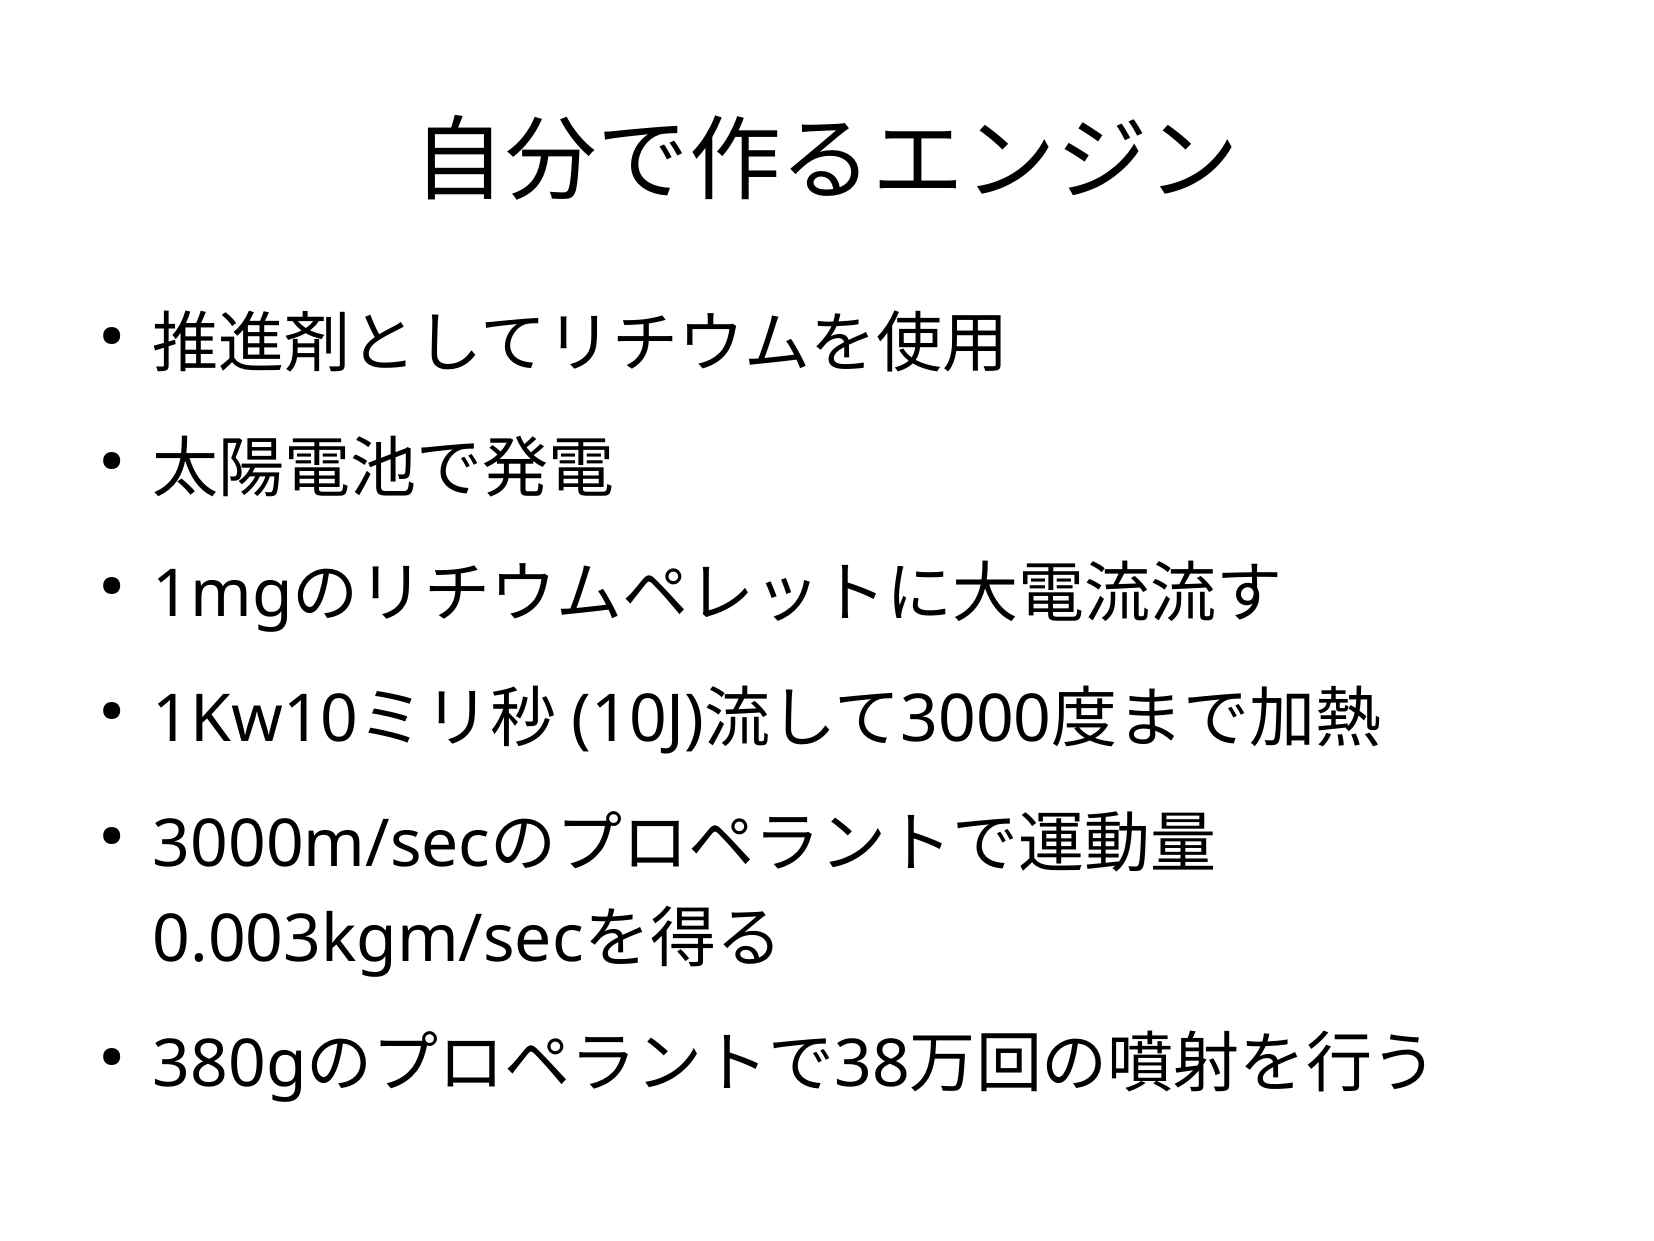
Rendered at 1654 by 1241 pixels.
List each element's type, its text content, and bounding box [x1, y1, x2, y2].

list 推進剤としてリチウムを使用 太陽電池で発電 1mgのリチウムペレットに大電流流す 1Kw10ミリ秒 (10J)流して3000度まで加熱 3000m/secのプロペラントで運動量0.003kgm/secを得る 380gのプロペラントで38万回の噴射を行う [82, 290, 1571, 1109]
title 自分で作るエンジン [82, 56, 1571, 250]
